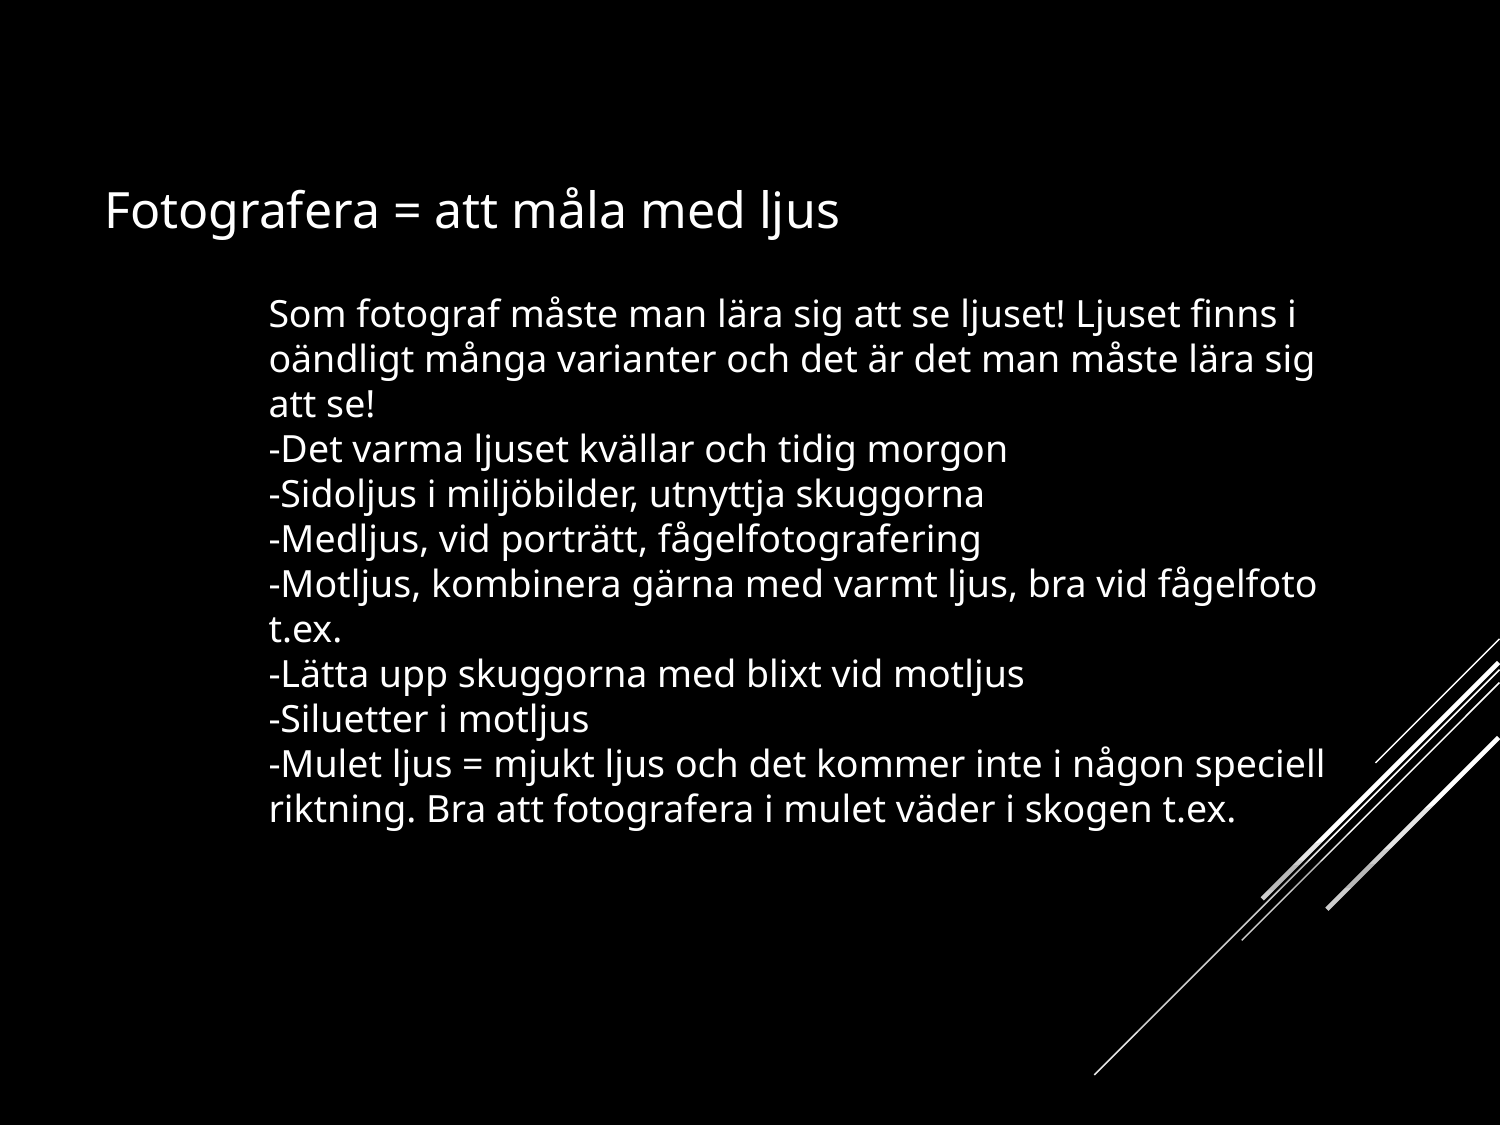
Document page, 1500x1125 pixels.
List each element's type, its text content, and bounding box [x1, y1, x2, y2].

text_box Fotografera = att måla med ljus [89, 170, 1377, 246]
text_box Som fotograf måste man lära sig att se ljuset! Ljuset finns i oändligt många varianter och det är det man måste lära sig att se! -Det varma ljuset kvällar och tidig morgon -Sidoljus i miljöbilder, utnyttja skuggorna -Medljus, vid porträtt, fågelfotografering -Motljus, kombinera gärna med varmt ljus, bra vid fågelfoto t.ex. -Lätta upp skuggorna med blixt vid motljus -Siluetter i motljus -Mulet ljus = mjukt ljus och det kommer inte i någon speciell riktning. Bra att fotografera i mulet väder i skogen t.ex. - [253, 282, 1377, 883]
text_box [0, 784, 1498, 1117]
